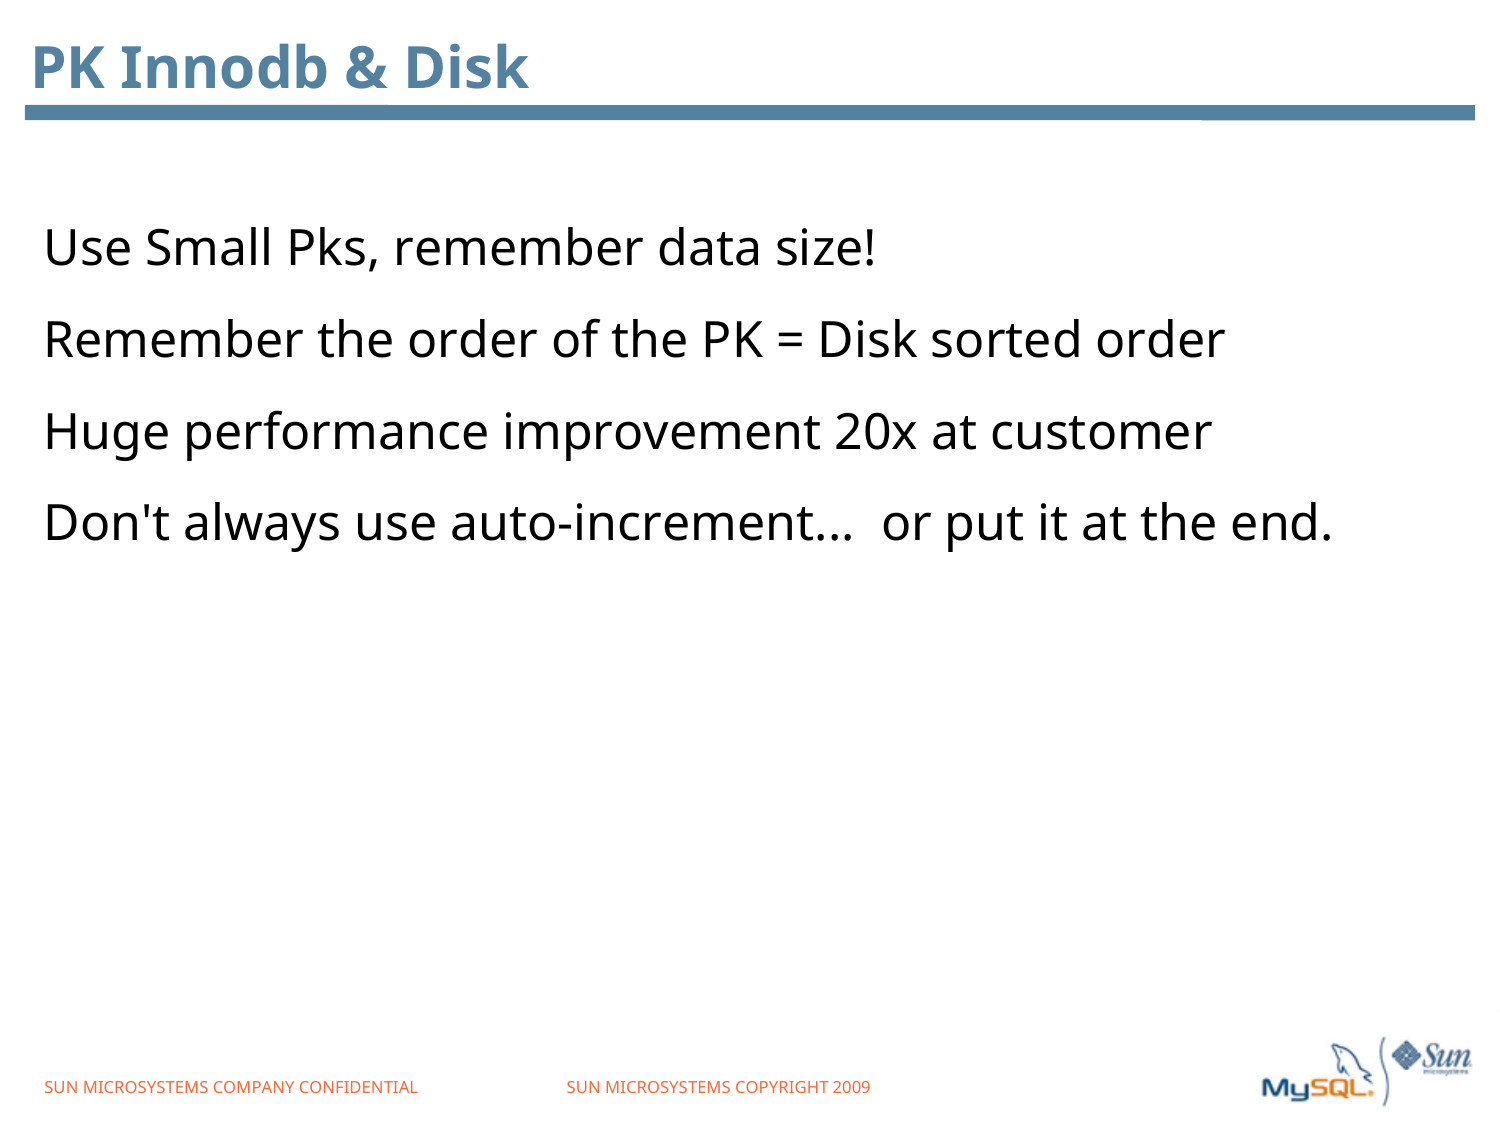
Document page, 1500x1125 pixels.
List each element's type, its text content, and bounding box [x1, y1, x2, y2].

list Use Small Pks, remember data size! Remember the order of the PK = Disk sorted order Huge performance improvement 20x at customer Don't always use auto-increment... or put it at the end. [43, 212, 1440, 1063]
picture [1246, 1009, 1500, 1125]
title PK Innodb & Disk [0, 0, 1500, 138]
